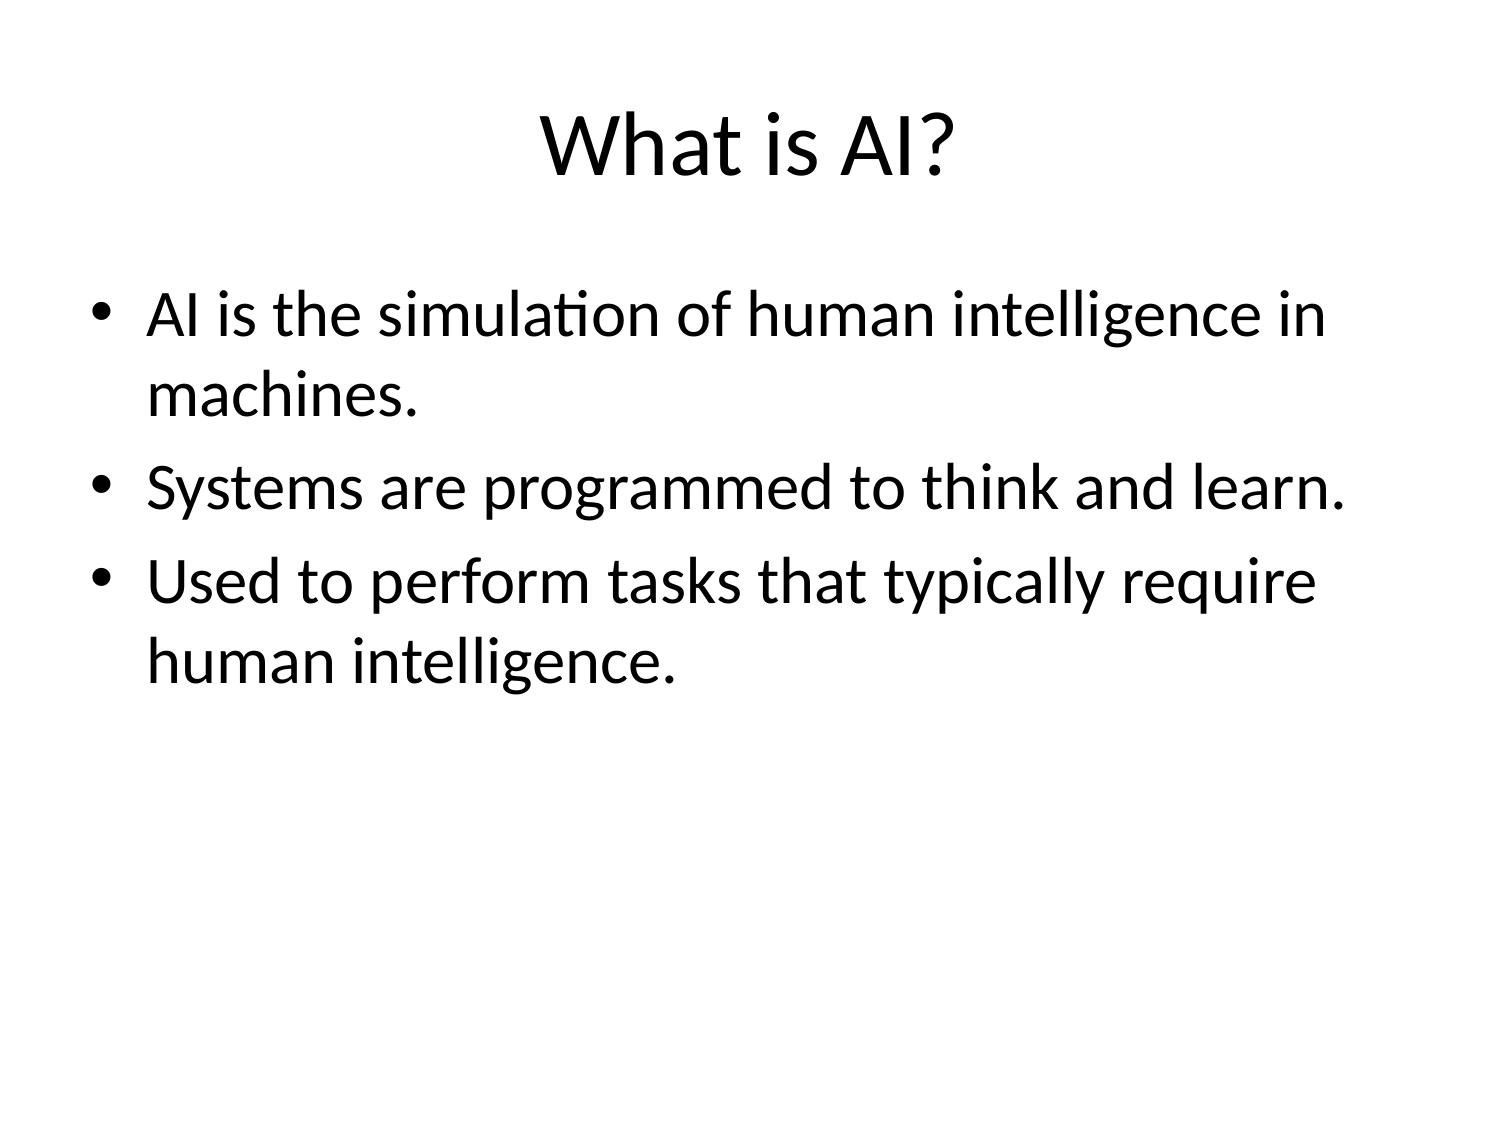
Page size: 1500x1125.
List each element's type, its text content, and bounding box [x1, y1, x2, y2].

title What is AI? [75, 45, 1425, 233]
list AI is the simulation of human intelligence in machines. Systems are programmed to think and learn. Used to perform tasks that typically require human intelligence. [75, 262, 1425, 1005]
